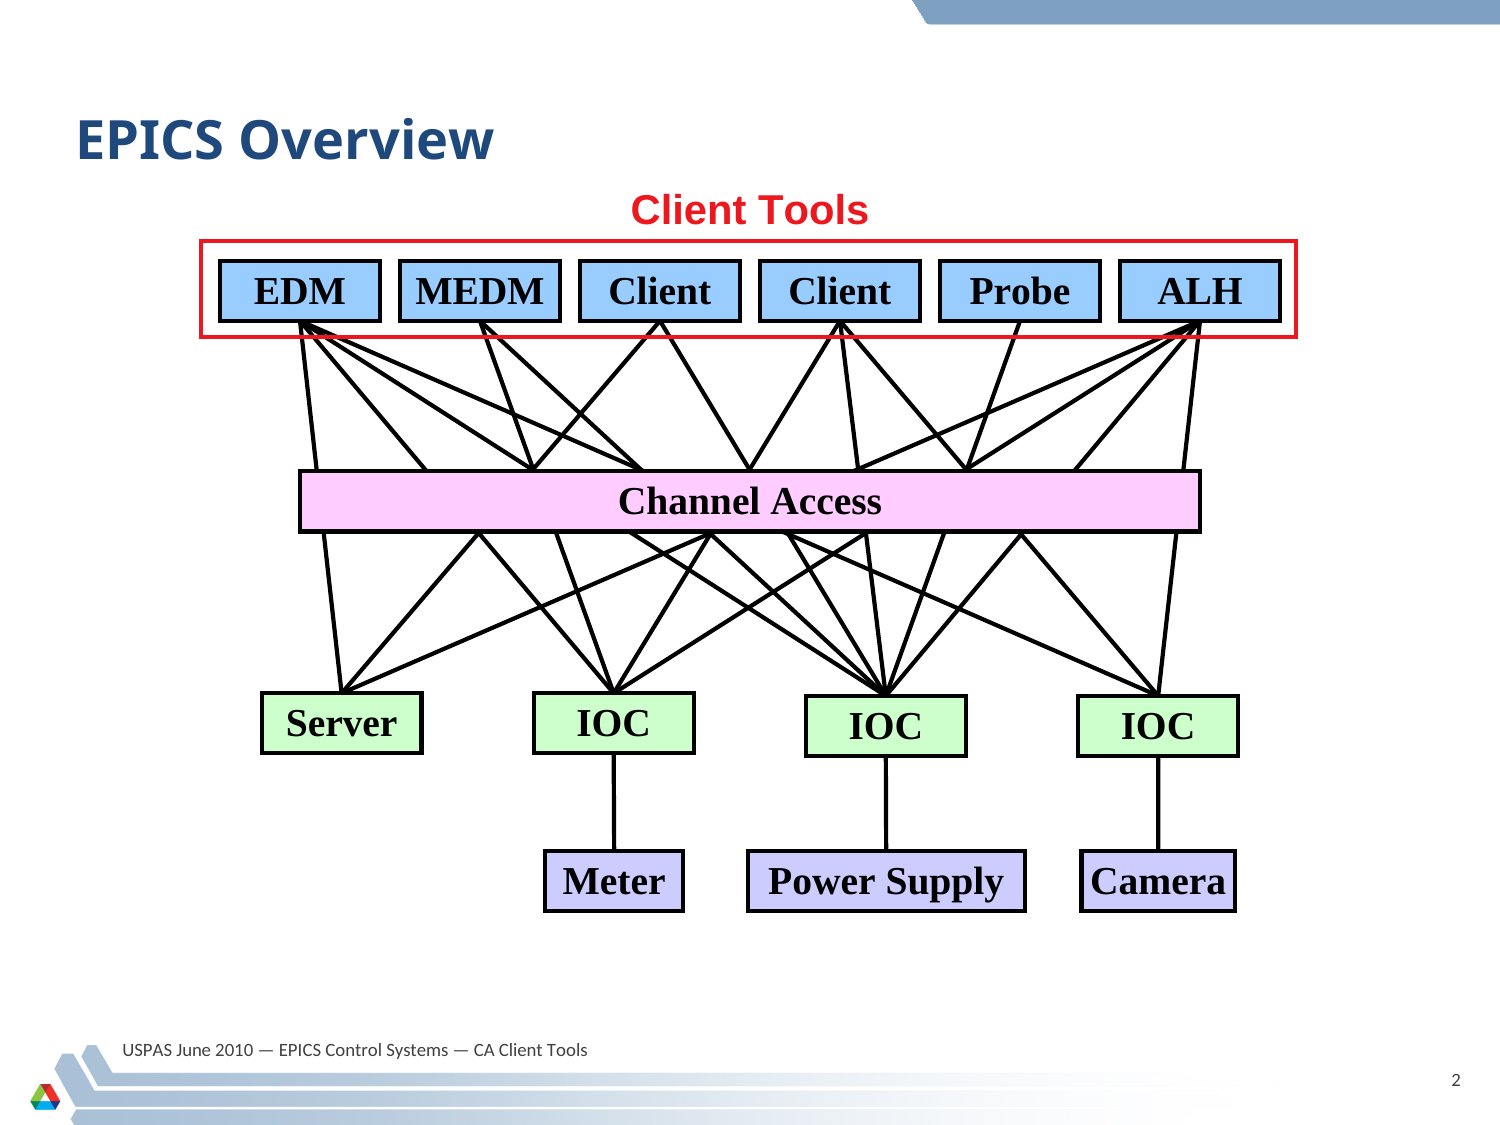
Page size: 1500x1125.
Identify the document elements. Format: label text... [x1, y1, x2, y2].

title EPICS Overview [75, 45, 1426, 233]
text_box IOC [805, 695, 966, 756]
text_box EDM [220, 260, 380, 321]
text_box Server [261, 693, 422, 754]
picture [0, 1037, 1500, 1125]
text_box Channel Access [300, 471, 1201, 532]
text_box Client [759, 260, 921, 321]
text_box Client Tools [562, 179, 938, 242]
text_box Power Supply [747, 850, 1025, 911]
text_box IOC [1078, 695, 1239, 756]
picture [0, 0, 1500, 26]
text_box Camera [1081, 850, 1236, 911]
text_box Probe [940, 260, 1101, 321]
text_box Meter [545, 850, 684, 911]
text_box ALH [1120, 260, 1280, 321]
text_box MEDM [399, 260, 560, 321]
text_box IOC [533, 693, 694, 754]
text_box Client [579, 260, 741, 321]
